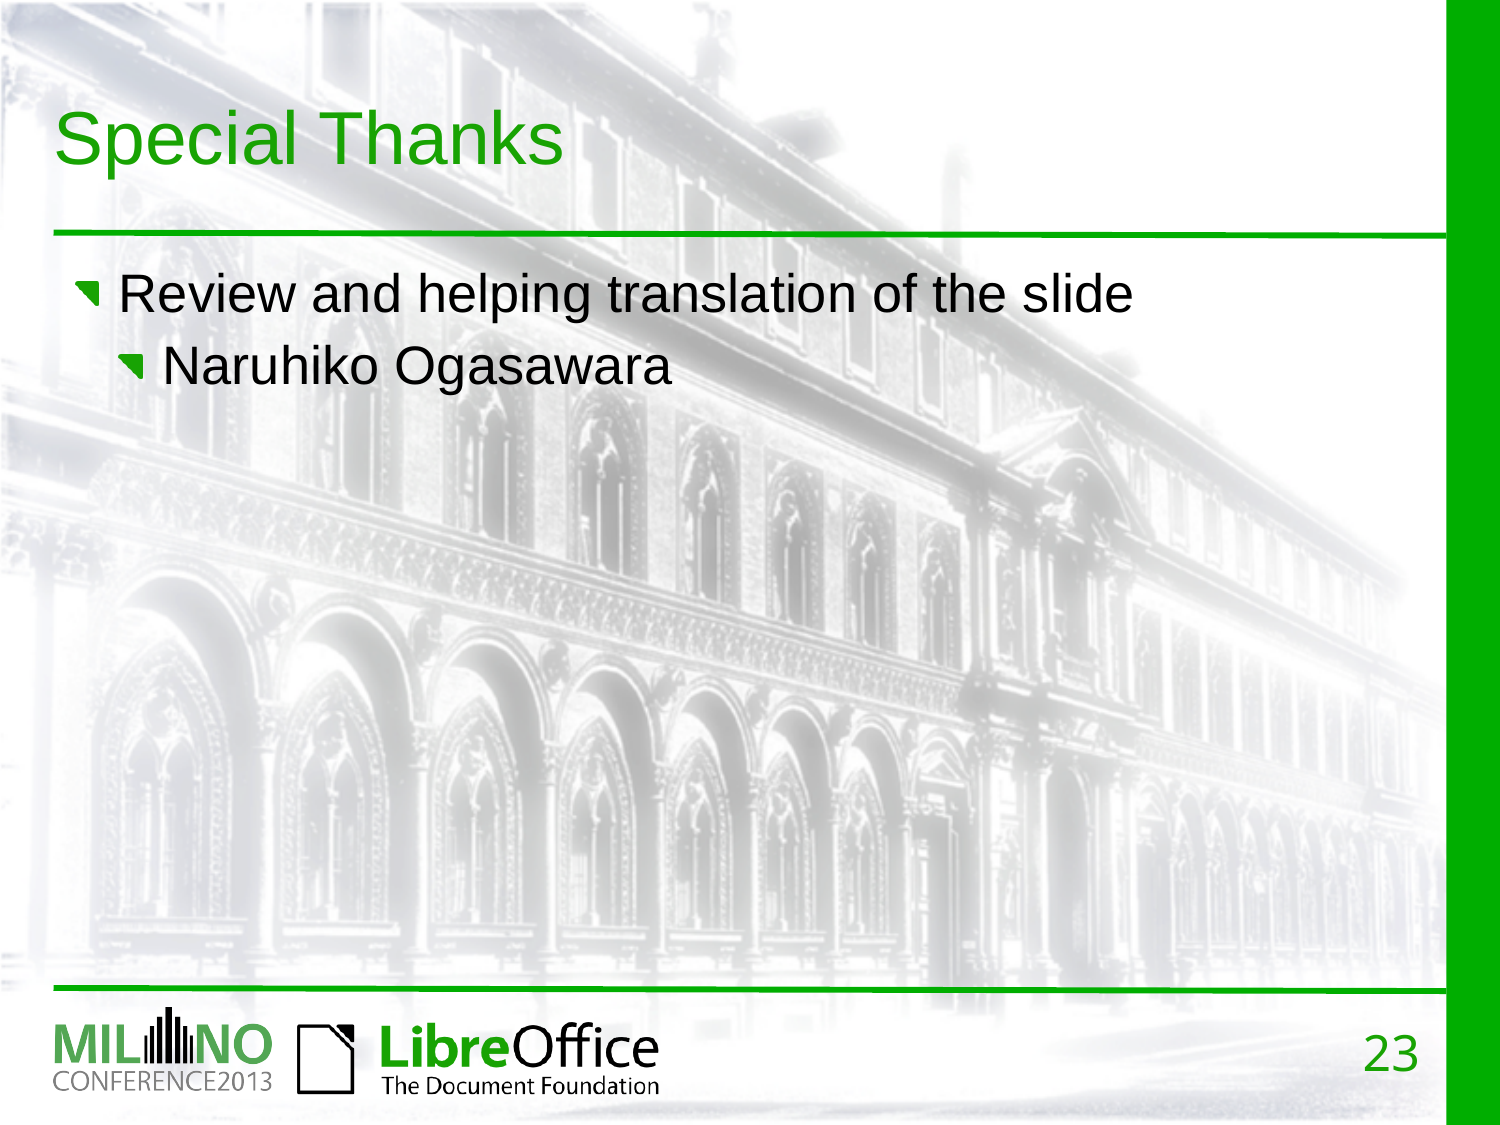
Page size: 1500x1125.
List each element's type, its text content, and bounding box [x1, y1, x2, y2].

picture [0, 1, 1446, 1125]
list Review and helping translation of the slide Naruhiko Ogasawara [75, 263, 1426, 916]
title Special Thanks [53, 44, 1404, 233]
